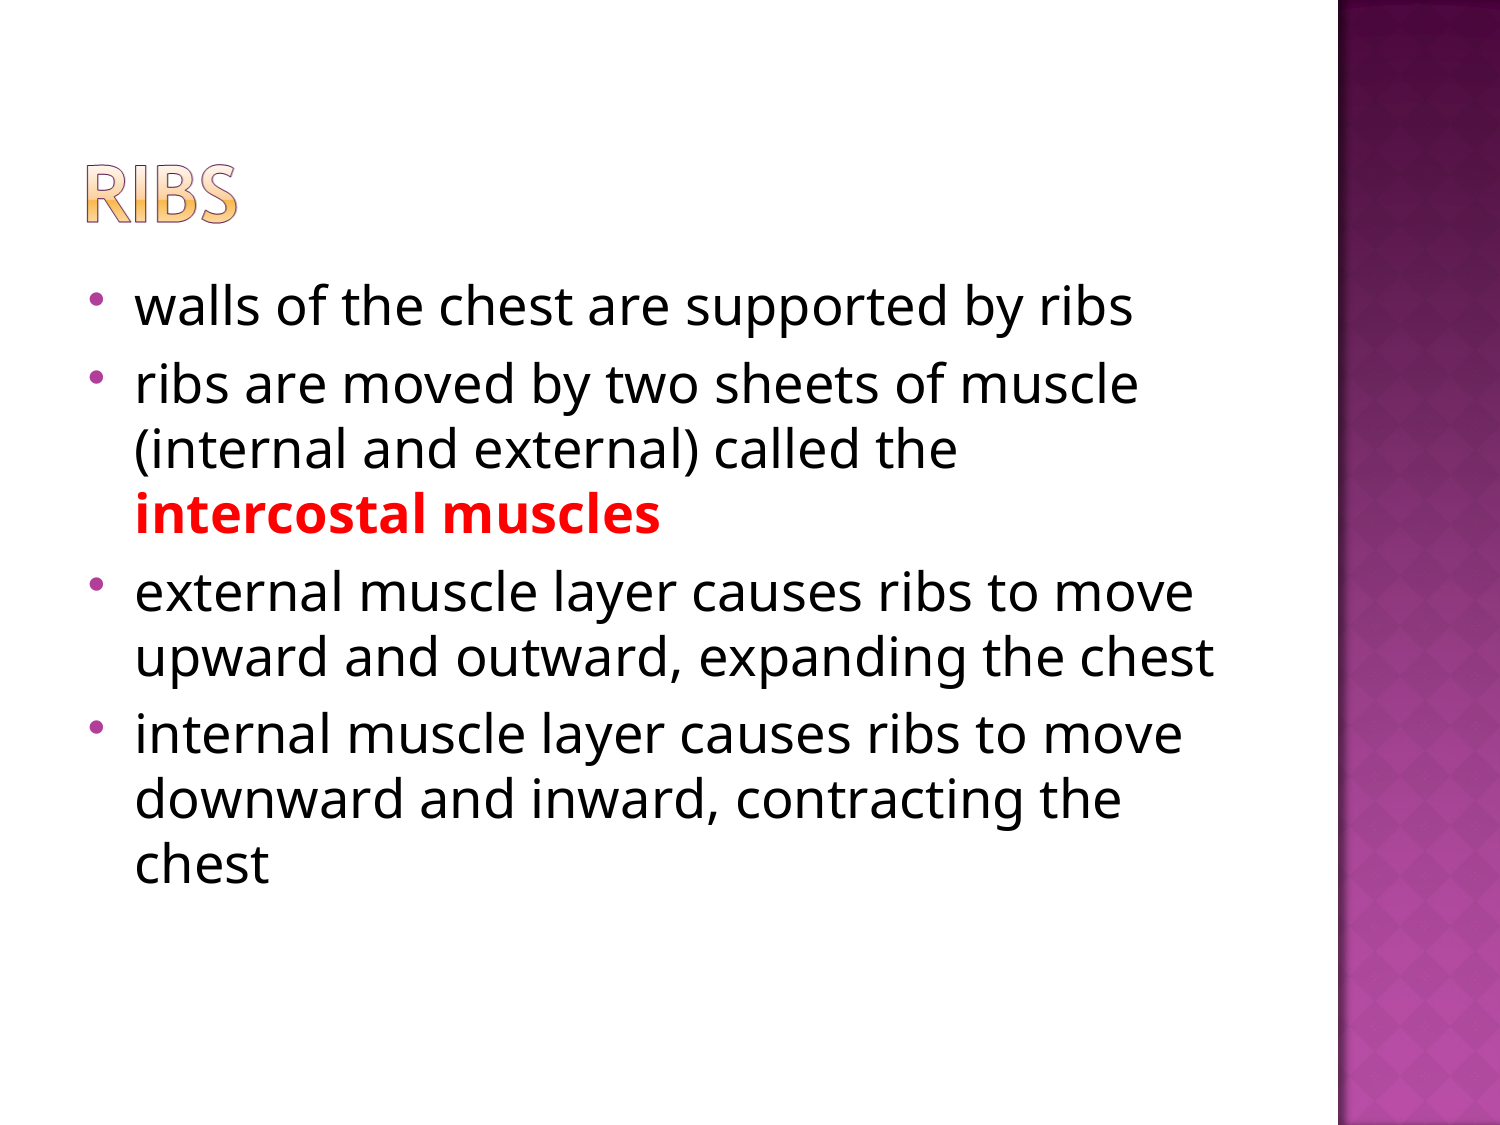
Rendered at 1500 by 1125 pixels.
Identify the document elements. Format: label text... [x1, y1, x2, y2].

list walls of the chest are supported by ribs ribs are moved by two sheets of muscle (internal and external) called the intercostal muscles external muscle layer causes ribs to move upward and outward, expanding the chest internal muscle layer causes ribs to move downward and inward, contracting the chest [75, 263, 1263, 1060]
text_box [34, 52, 1265, 241]
picture [1337, 0, 1500, 1125]
